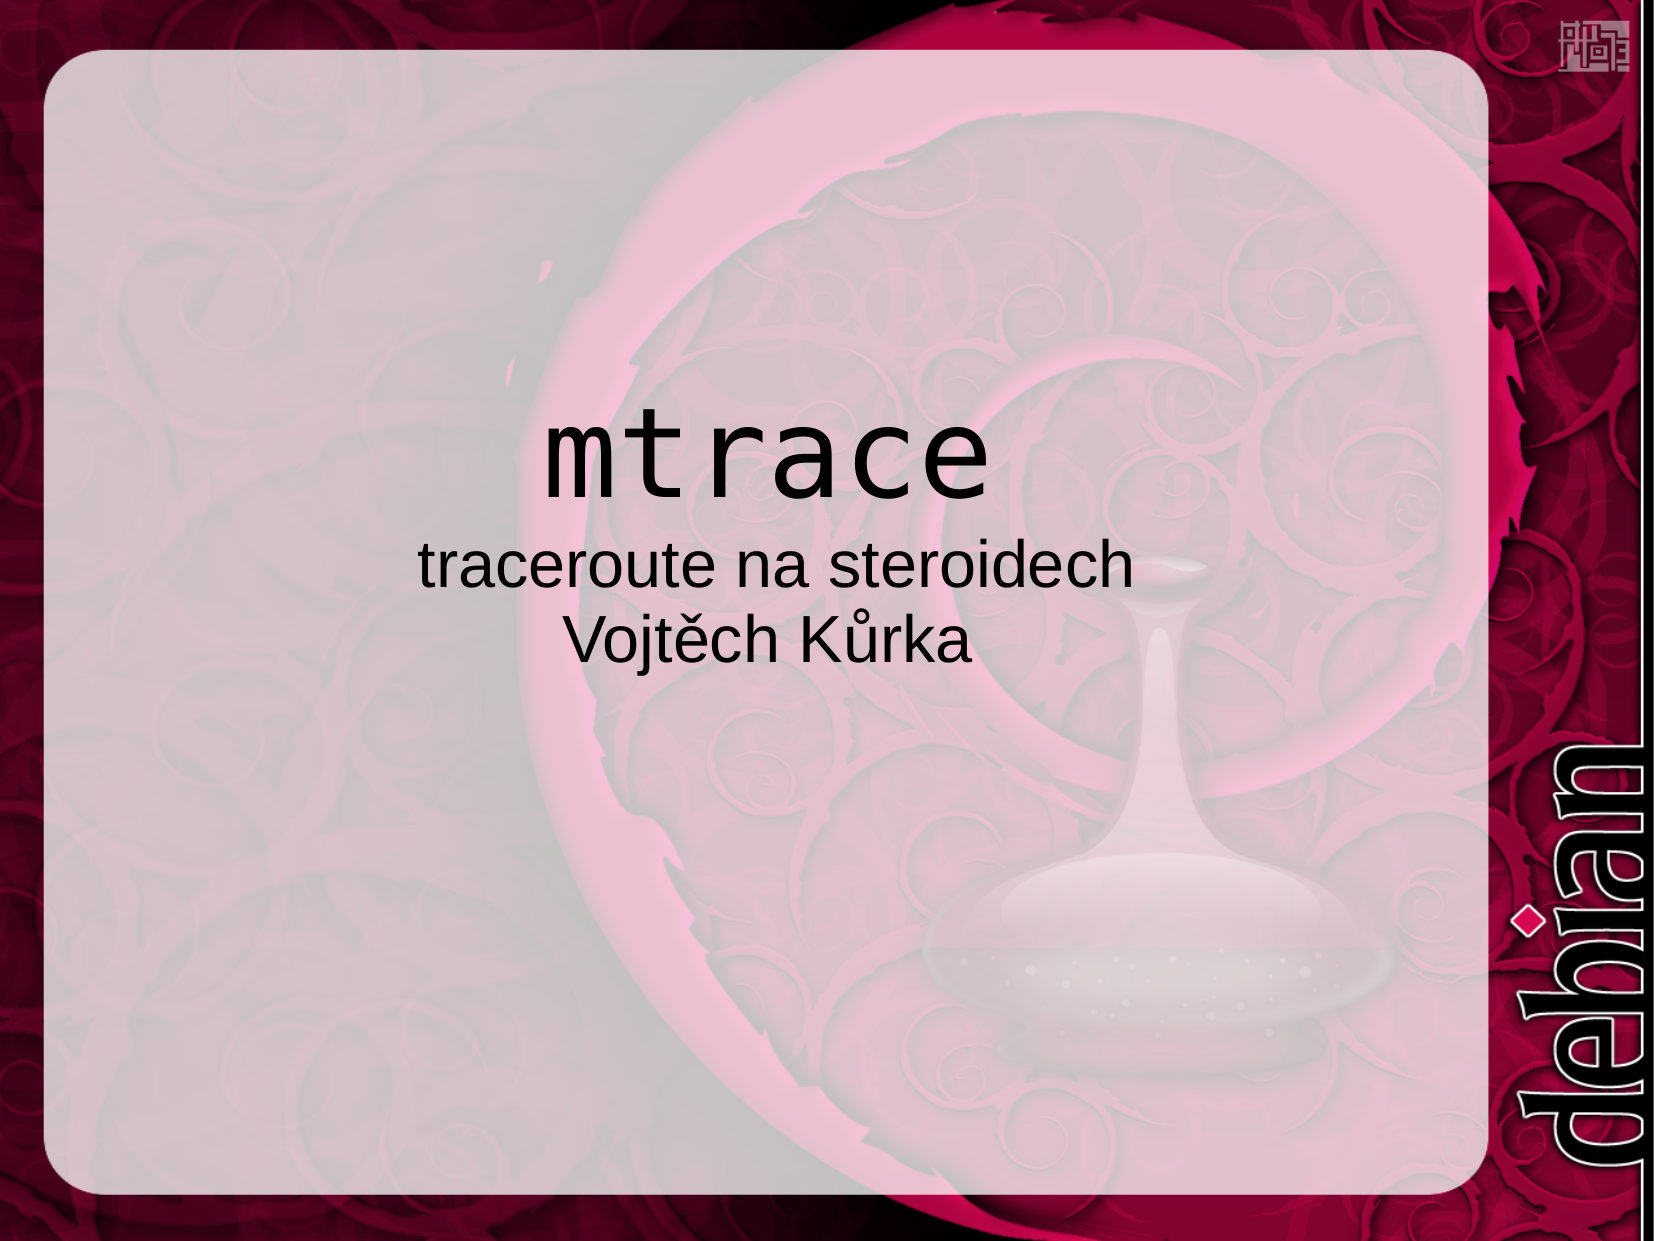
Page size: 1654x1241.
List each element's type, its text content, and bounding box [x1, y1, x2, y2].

subtitle mtrace traceroute na steroidech Vojtěch Kůrka [59, 49, 1477, 1010]
picture [0, 0, 1654, 1241]
